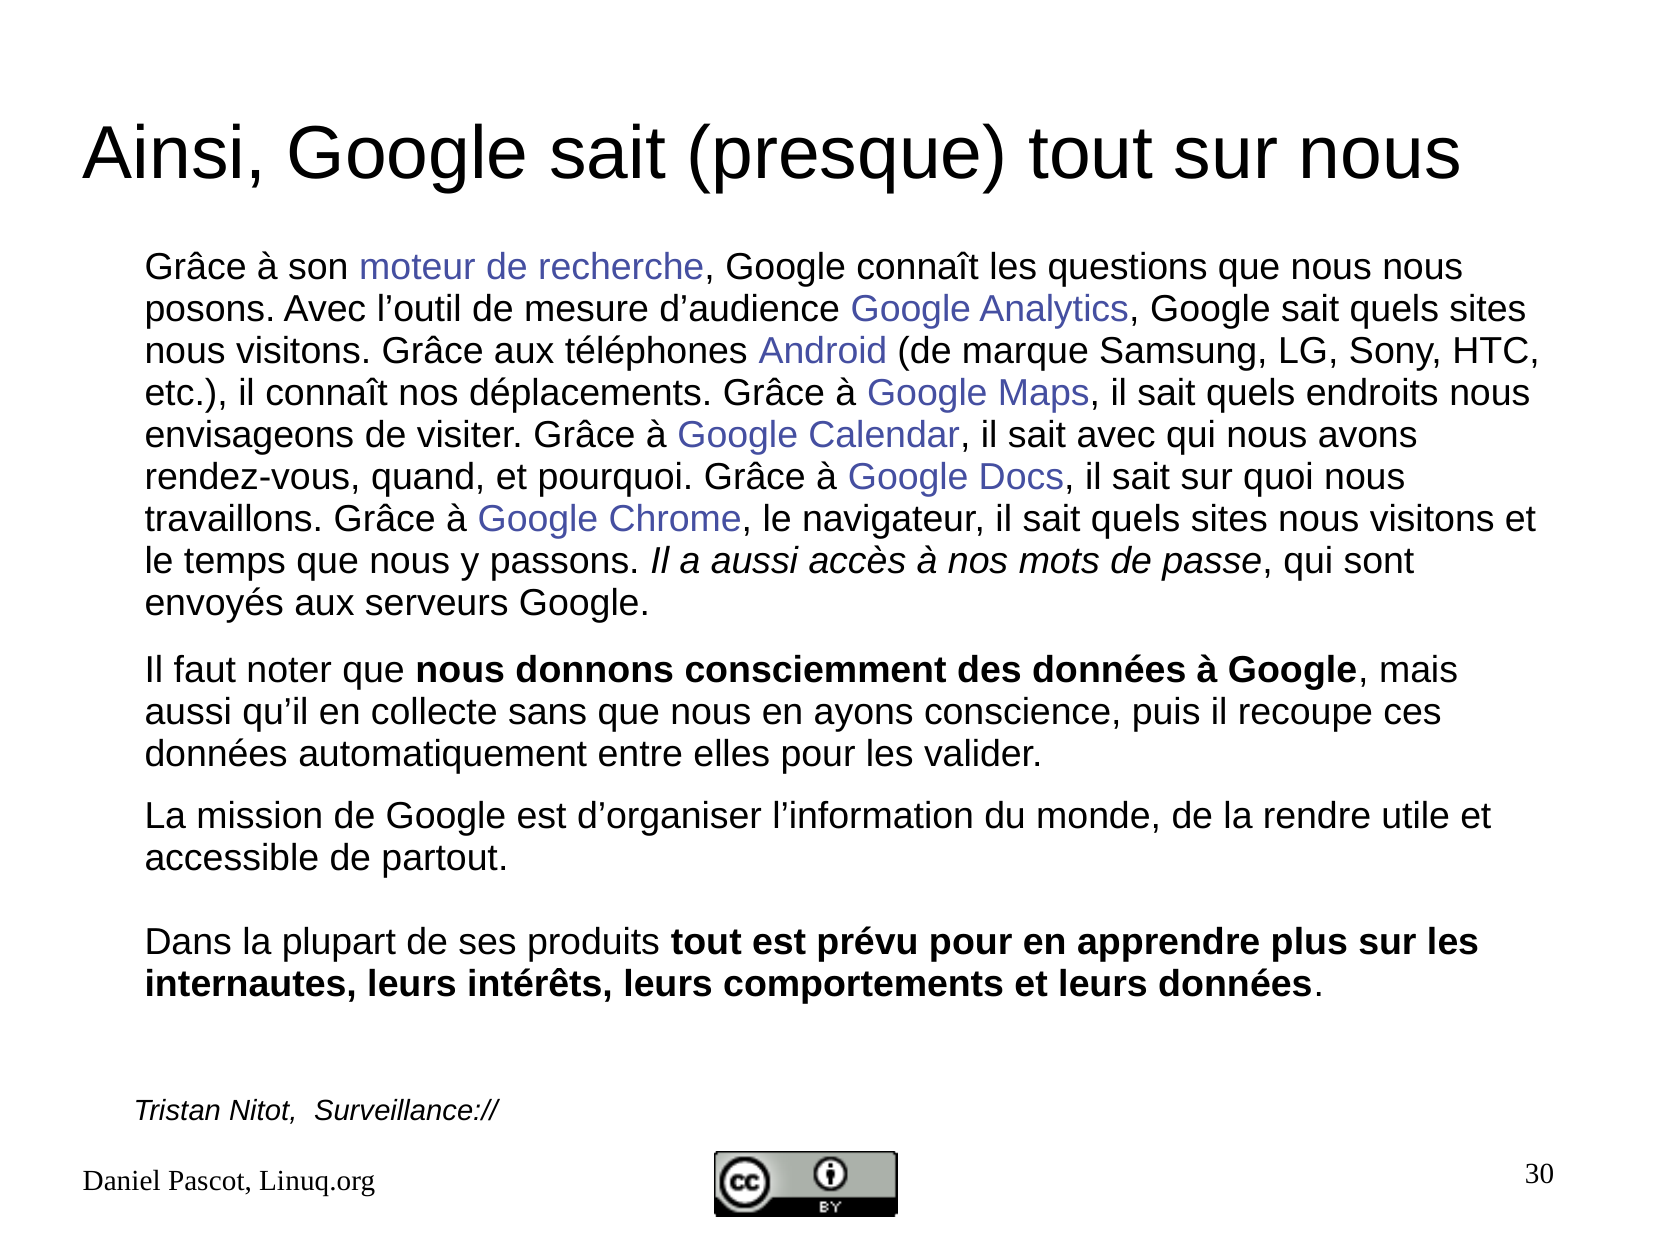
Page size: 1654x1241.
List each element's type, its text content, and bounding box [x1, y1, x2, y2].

text_box Grâce à son moteur de recherche, Google connaît les questions que nous nous posons. Avec l’outil de mesure d’audience Google Analytics, Google sait quels sites nous visitons. Grâce aux téléphones Android (de marque Samsung, LG, Sony, HTC, etc.), il connaît nos déplacements. Grâce à Google Maps, il sait quels endroits nous envisageons de visiter. Grâce à Google Calendar, il sait avec qui nous avons rendez-vous, quand, et pourquoi. Grâce à Google Docs, il sait sur quoi nous travaillons. Grâce à Google Chrome, le navigateur, il sait quels sites nous visitons et le temps que nous y passons. Il a aussi accès à nos mots de passe, qui sont envoyés aux serveurs Google. Il faut noter que nous donnons consciemment des données à Google, mais aussi qu’il en collecte sans que nous en ayons conscience, puis il recoupe ces données automatiquement entre elles pour les valider. La mission de Google est d’organiser l’information du monde, de la rendre utile et accessible de partout. Dans la plupart de ses produits tout est prévu pour en apprendre plus sur les internautes, leurs intérêts, leurs comportements et leurs données. [129, 238, 1560, 1169]
title Ainsi, Google sait (presque) tout sur nous [82, 49, 1571, 257]
text_box Tristan Nitot, Surveillance:// [118, 1086, 626, 1163]
picture [714, 1169, 898, 1217]
